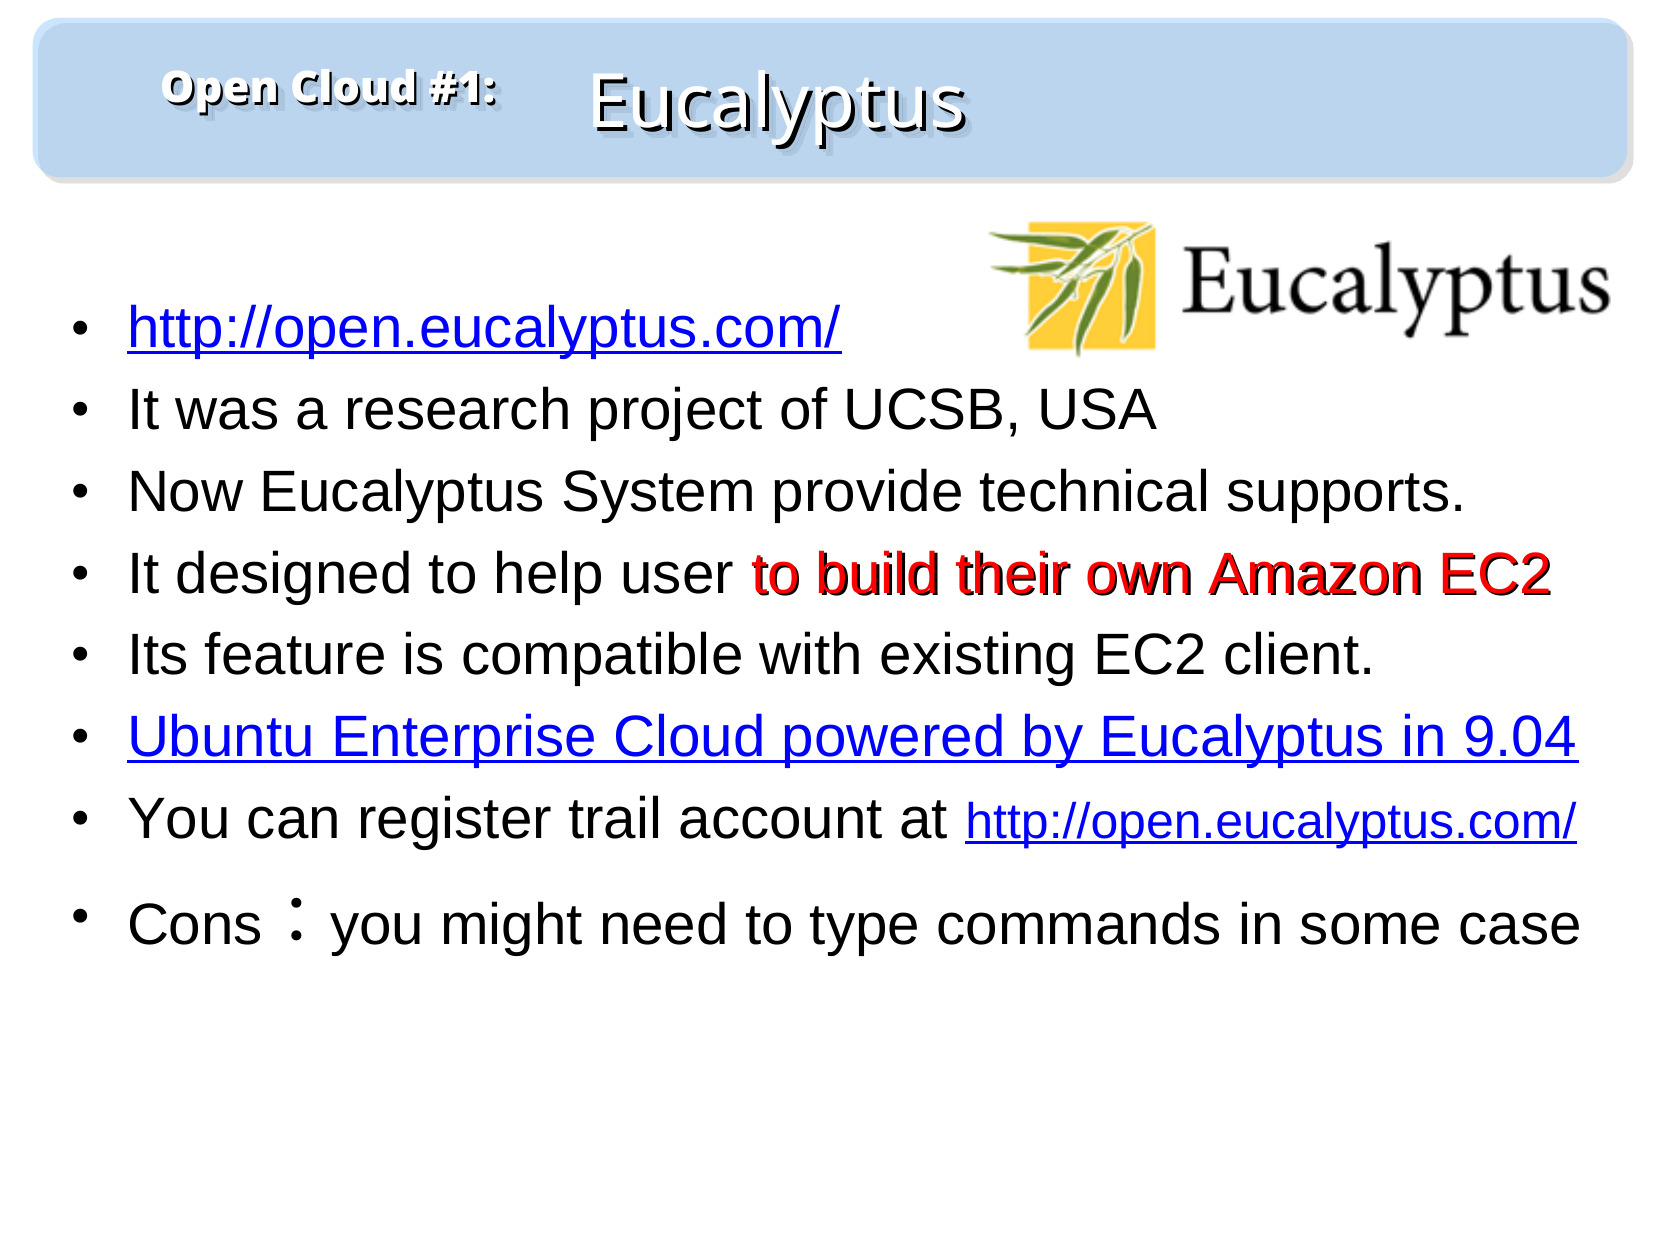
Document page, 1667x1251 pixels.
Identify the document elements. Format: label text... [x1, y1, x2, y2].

list http://open.eucalyptus.com/ It was a research project of UCSB, USA Now Eucalyptus System provide technical supports. It designed to help user to build their own Amazon EC2 Its feature is compatible with existing EC2 client. Ubuntu Enterprise Cloud powered by Eucalyptus in 9.04 You can register trail account at http://open.eucalyptus.com/ Cons：you might need to type commands in some case [70, 295, 1636, 1040]
text_box Open Cloud #1: Eucalyptus [32, 17, 1628, 178]
picture [987, 220, 1613, 295]
